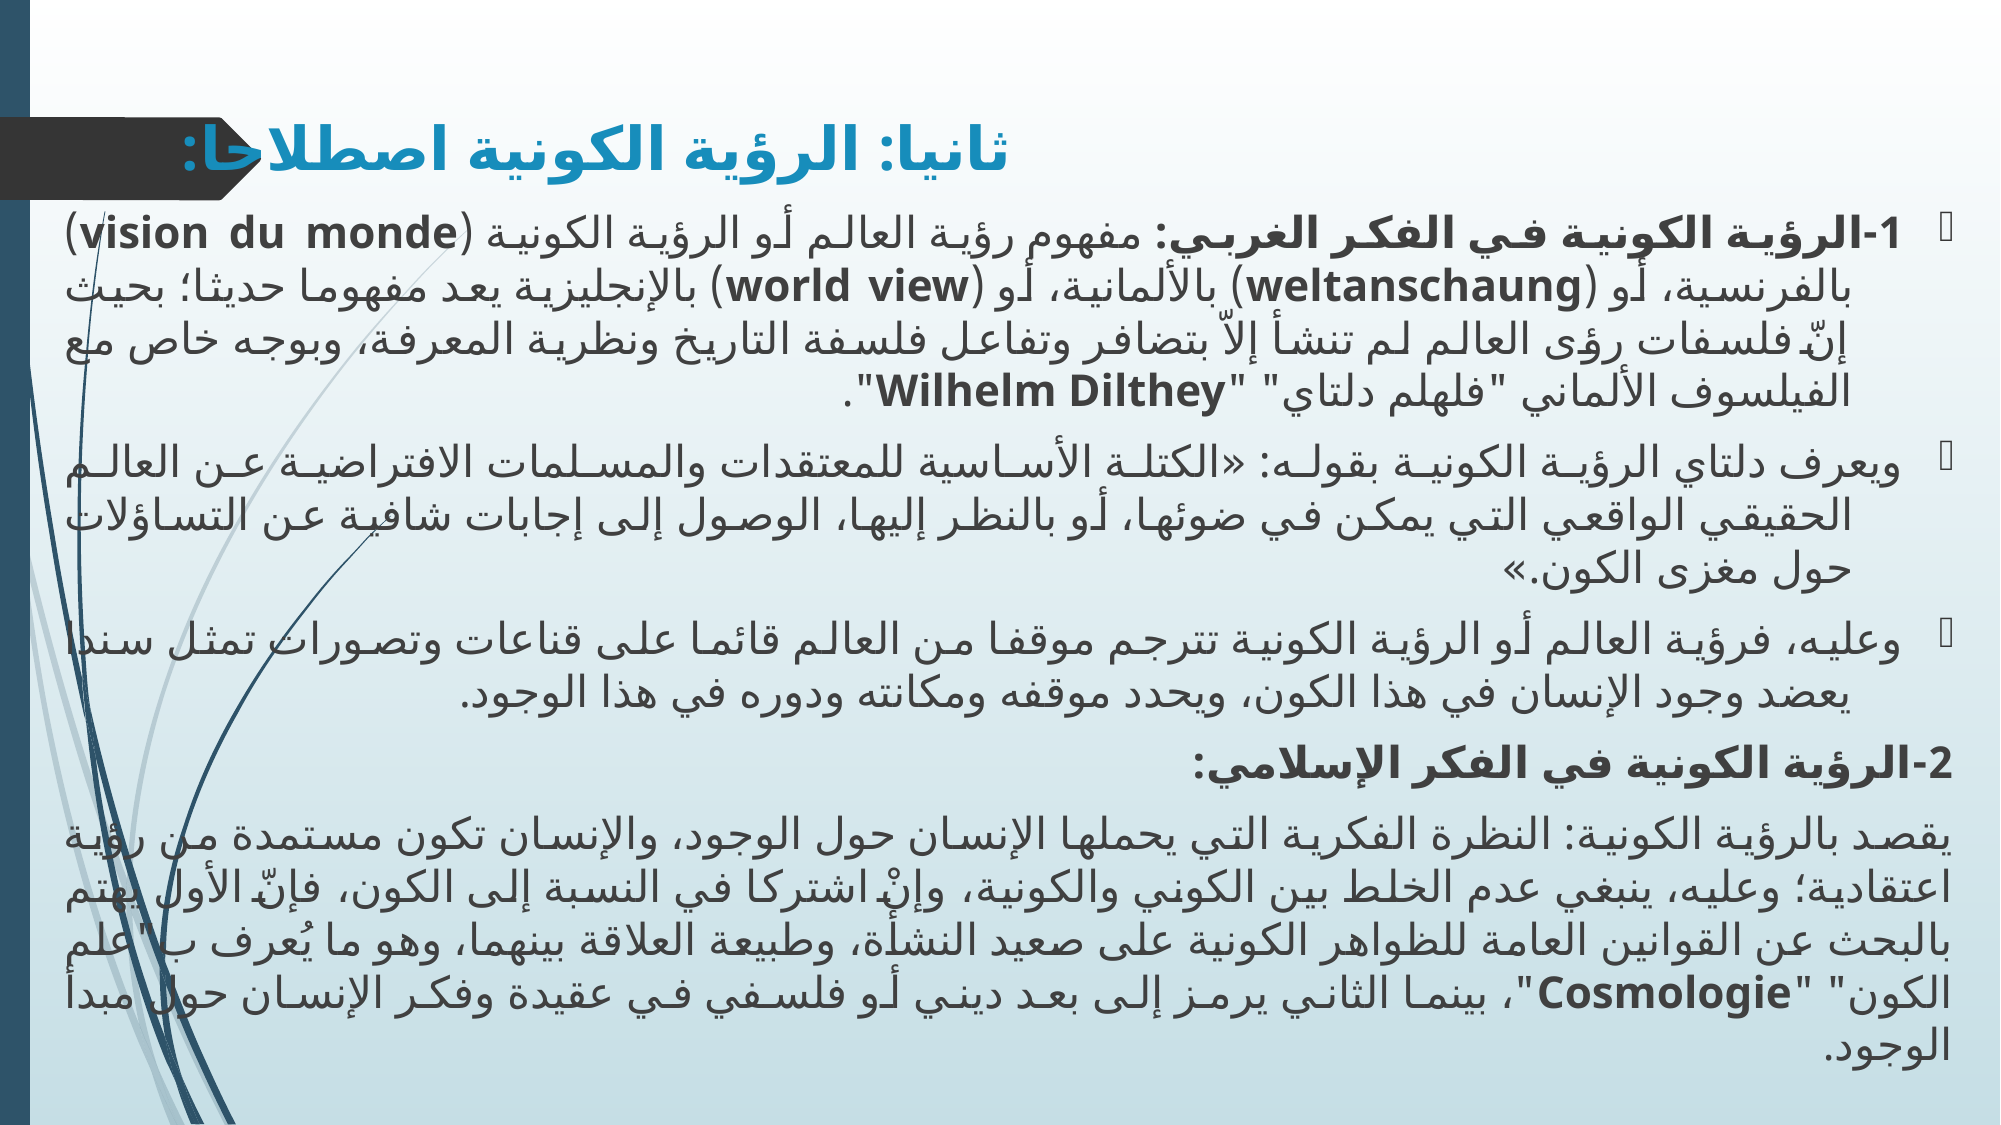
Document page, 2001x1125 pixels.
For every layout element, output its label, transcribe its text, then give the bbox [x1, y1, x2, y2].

title ثانيا: الرؤية الكونية اصطلاحا: [150, 102, 1888, 197]
list 1-الرؤية الكونية في الفكر الغربي: مفهوم رؤية العالم أو الرؤية الكونية (vision du monde) بالفرنسية، أو (weltanschaung) بالألمانية، أو (world view) بالإنجليزية يعد مفهوما حديثا؛ بحيث إنّ فلسفات رؤى العالم لم تنشأ إلاّ بتضافر وتفاعل فلسفة التاريخ ونظرية المعرفة، وبوجه خاص مع الفيلسوف الألماني "فلهلم دلتاي" "Wilhelm Dilthey". ويعرف دلتاي الرؤية الكونية بقوله: «الكتلة الأساسية للمعتقدات والمسلمات الافتراضية عن العالم الحقيقي الواقعي التي يمكن في ضوئها، أو بالنظر إليها، الوصول إلى إجابات شافية عن التساؤلات حول مغزى الكون.» وعليه، فرؤية العالم أو الرؤية الكونية تترجم موقفا من العالم قائما على قناعات وتصورات تمثل سندا يعضد وجود الإنسان في هذا الكون، ويحدد موقفه ومكانته ودوره في هذا الوجود. 2-الرؤية الكونية في الفكر الإسلامي: يقصد بالرؤية الكونية: النظرة الفكرية التي يحملها الإنسان حول الوجود، والإنسان تكون مستمدة من رؤية اعتقادية؛ وعليه، ينبغي عدم الخلط بين الكوني والكونية، وإنْ اشتركا في النسبة إلى الكون، فإنّ الأول يهتم بالبحث عن القوانين العامة للظواهر الكونية على صعيد النشأة، وطبيعة العلاقة بينهما، وهو ما يُعرف ب"علم الكون" "Cosmologie"، بينما الثاني يرمز إلى بعد ديني أو فلسفي في عقيدة وفكر الإنسان حول مبدأ الوجود. [49, 197, 1968, 1082]
